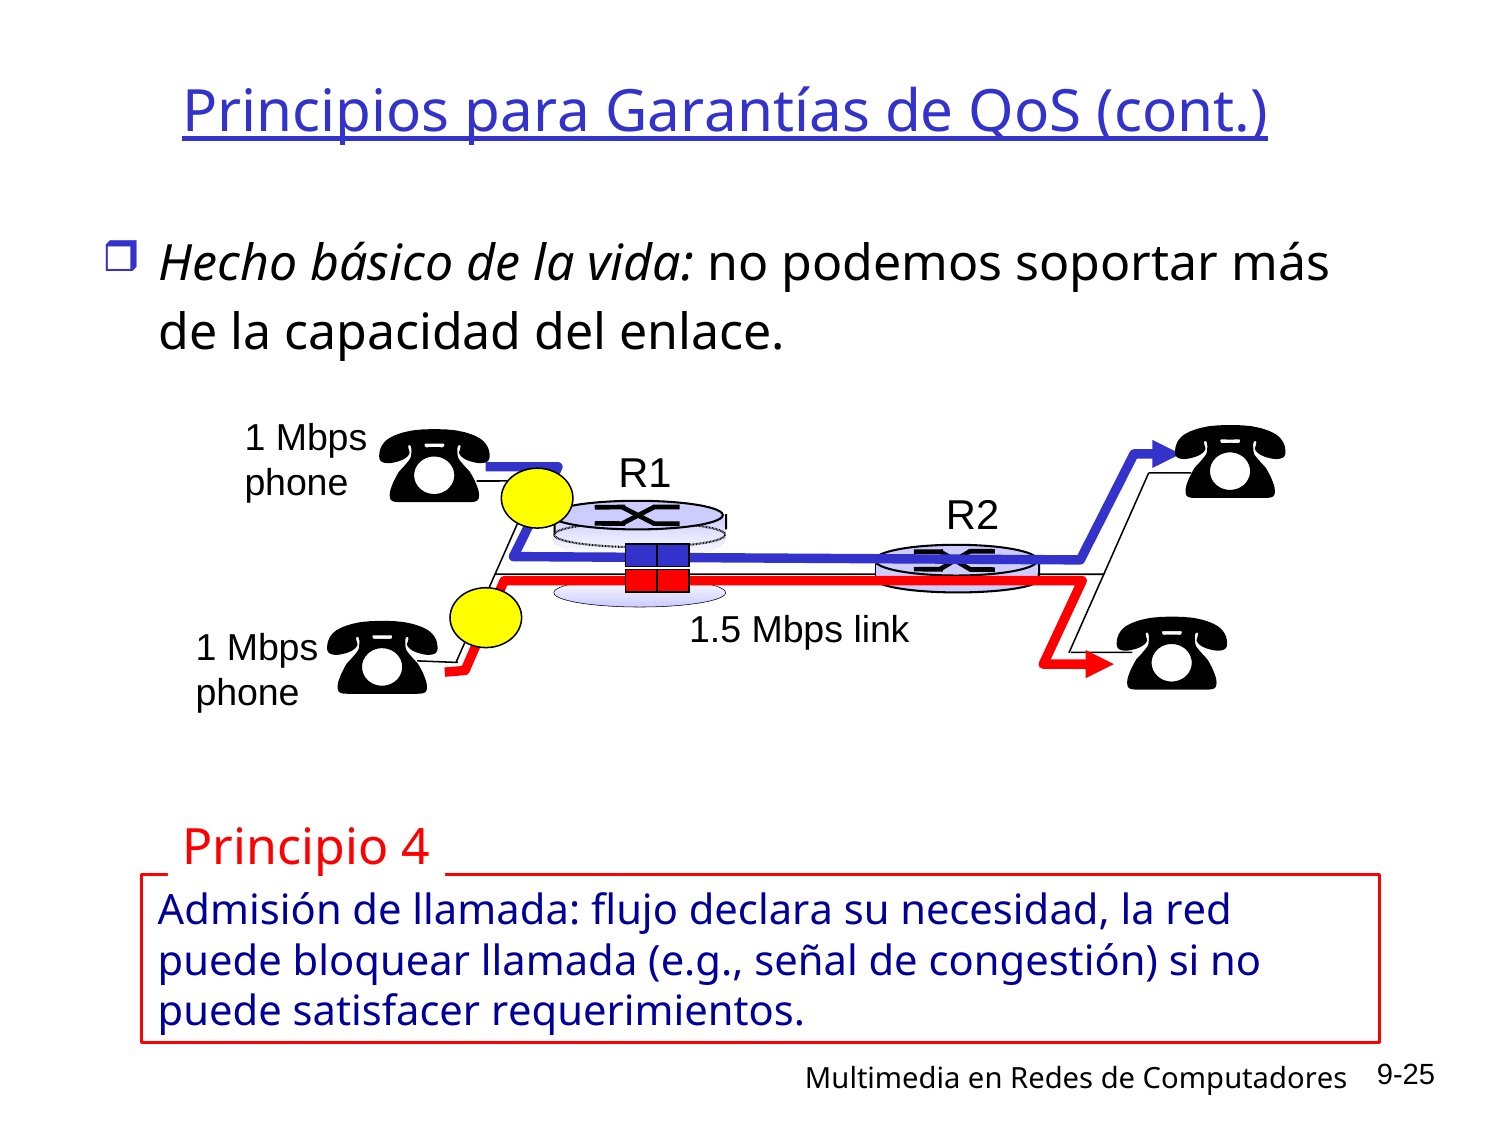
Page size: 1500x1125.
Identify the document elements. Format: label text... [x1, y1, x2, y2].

text_box Principio 4 [167, 806, 446, 883]
text_box R1 [603, 438, 687, 503]
text_box [876, 564, 1038, 575]
text_box Admisión de llamada: flujo declara su necesidad, la red puede bloquear llamada (e.g., señal de congestión) si no puede satisfacer requerimientos. [141, 874, 1380, 1043]
text_box [881, 545, 1031, 554]
picture [327, 620, 438, 694]
title Principios para Garantías de QoS (cont.) [87, 37, 1363, 181]
picture [1175, 425, 1286, 498]
text_box 1.5 Mbps link [674, 597, 925, 658]
text_box 1 Mbps phone [180, 615, 344, 721]
text_box [553, 569, 726, 608]
text_box [450, 587, 522, 648]
picture [379, 429, 490, 503]
picture [1116, 616, 1228, 690]
text_box [501, 468, 726, 567]
text_box [887, 586, 1028, 593]
list Hecho básico de la vida: no podemos soportar más de la capacidad del enlace. [87, 219, 1363, 361]
text_box R2 [931, 480, 1015, 546]
text_box 1 Mbps phone [229, 405, 393, 511]
